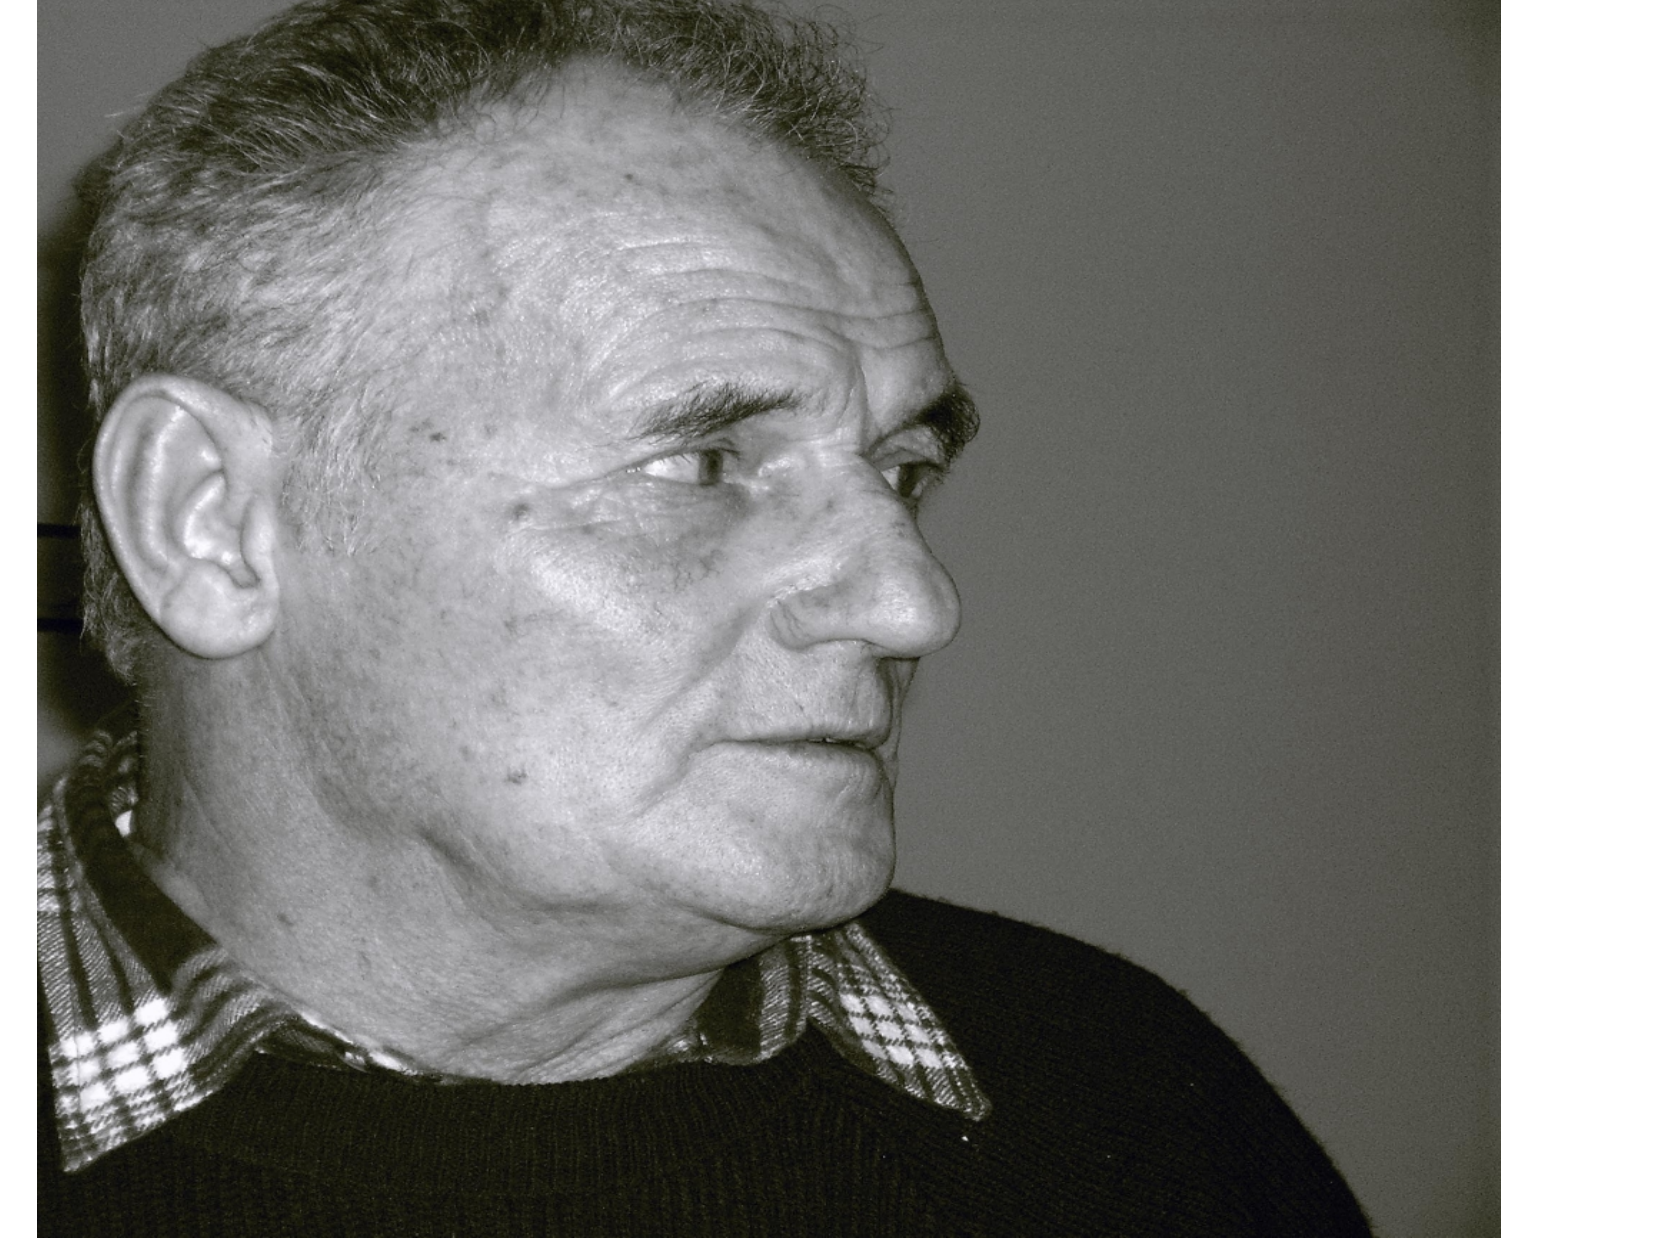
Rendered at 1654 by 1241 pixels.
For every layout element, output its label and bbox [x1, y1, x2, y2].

picture [37, 0, 1501, 1238]
